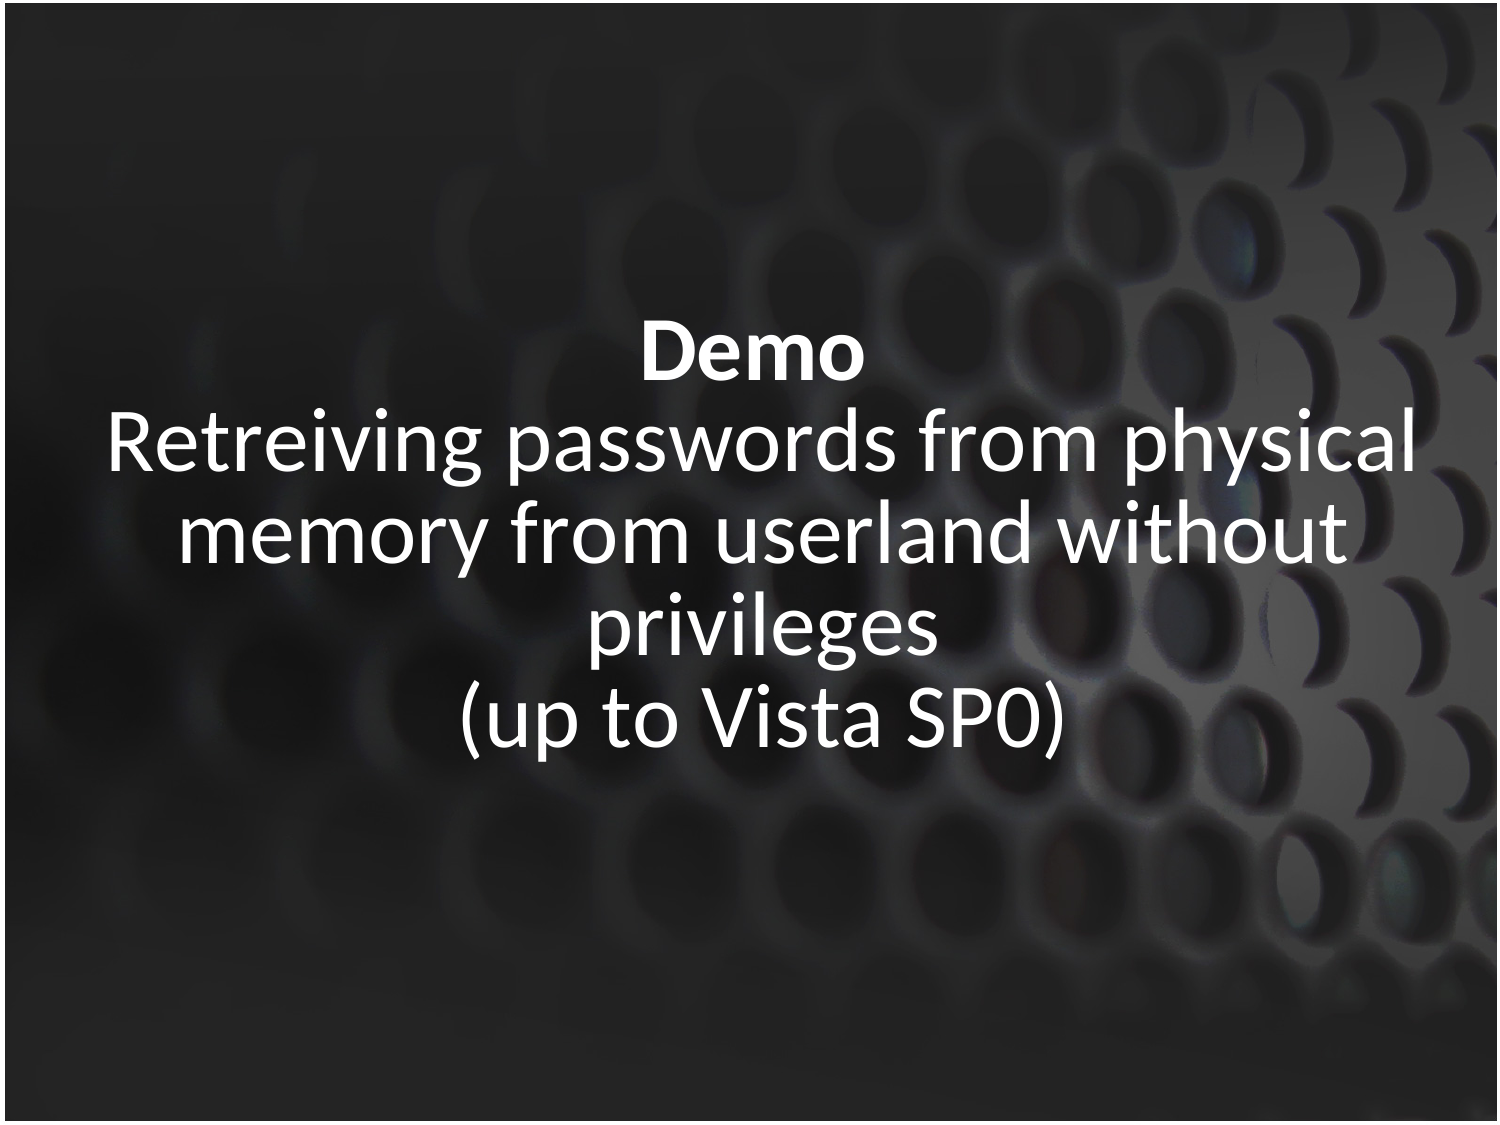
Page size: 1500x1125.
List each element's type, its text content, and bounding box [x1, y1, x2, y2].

picture [0, 0, 1500, 1125]
title Demo Retreiving passwords from physical memory from userland without privileges (up to Vista SP0) [88, 253, 1439, 829]
